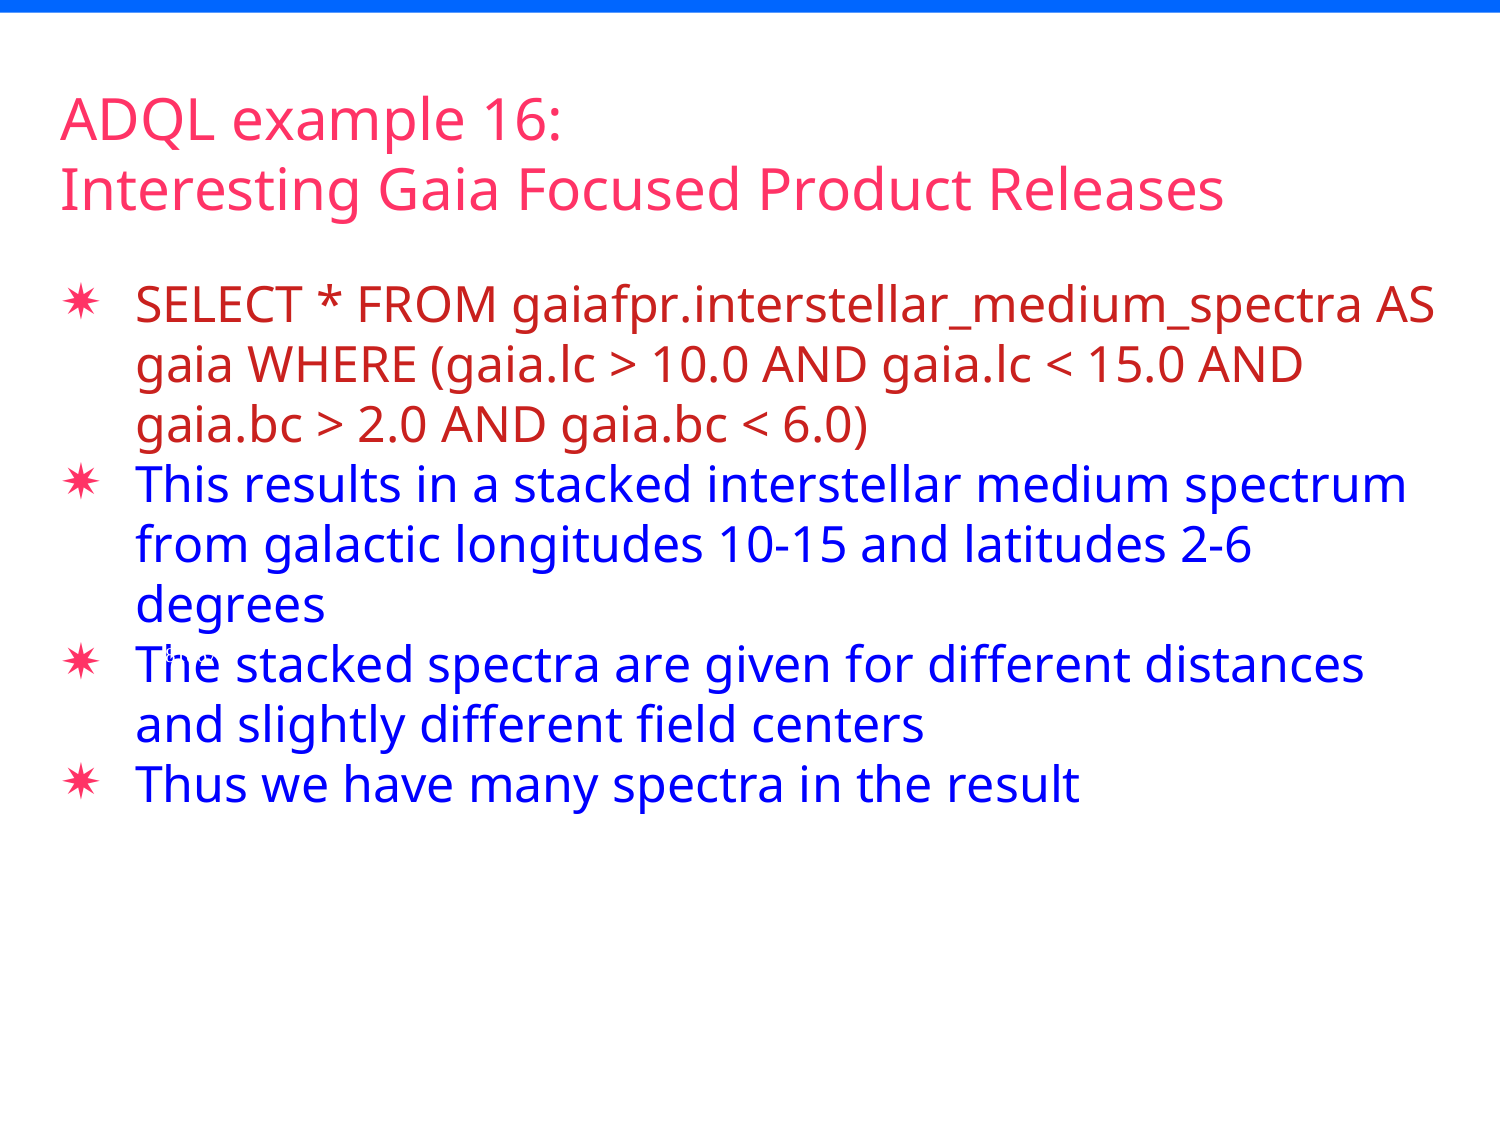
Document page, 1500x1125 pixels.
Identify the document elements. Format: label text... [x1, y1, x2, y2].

text_box SELECT * FROM gaiafpr.interstellar_medium_spectra AS gaia WHERE (gaia.lc > 10.0 AND gaia.lc < 15.0 AND gaia.bc > 2.0 AND gaia.bc < 6.0) This results in a stacked interstellar medium spectrum from galactic longitudes 10-15 and latitudes 2-6 degrees The stacked spectra are given for different distances and slightly different field centers Thus we have many spectra in the result [45, 230, 1463, 761]
text_box ADQL example 16: Interesting Gaia Focused Product Releases [45, 75, 1463, 230]
text_box 81867 [150, 634, 233, 675]
